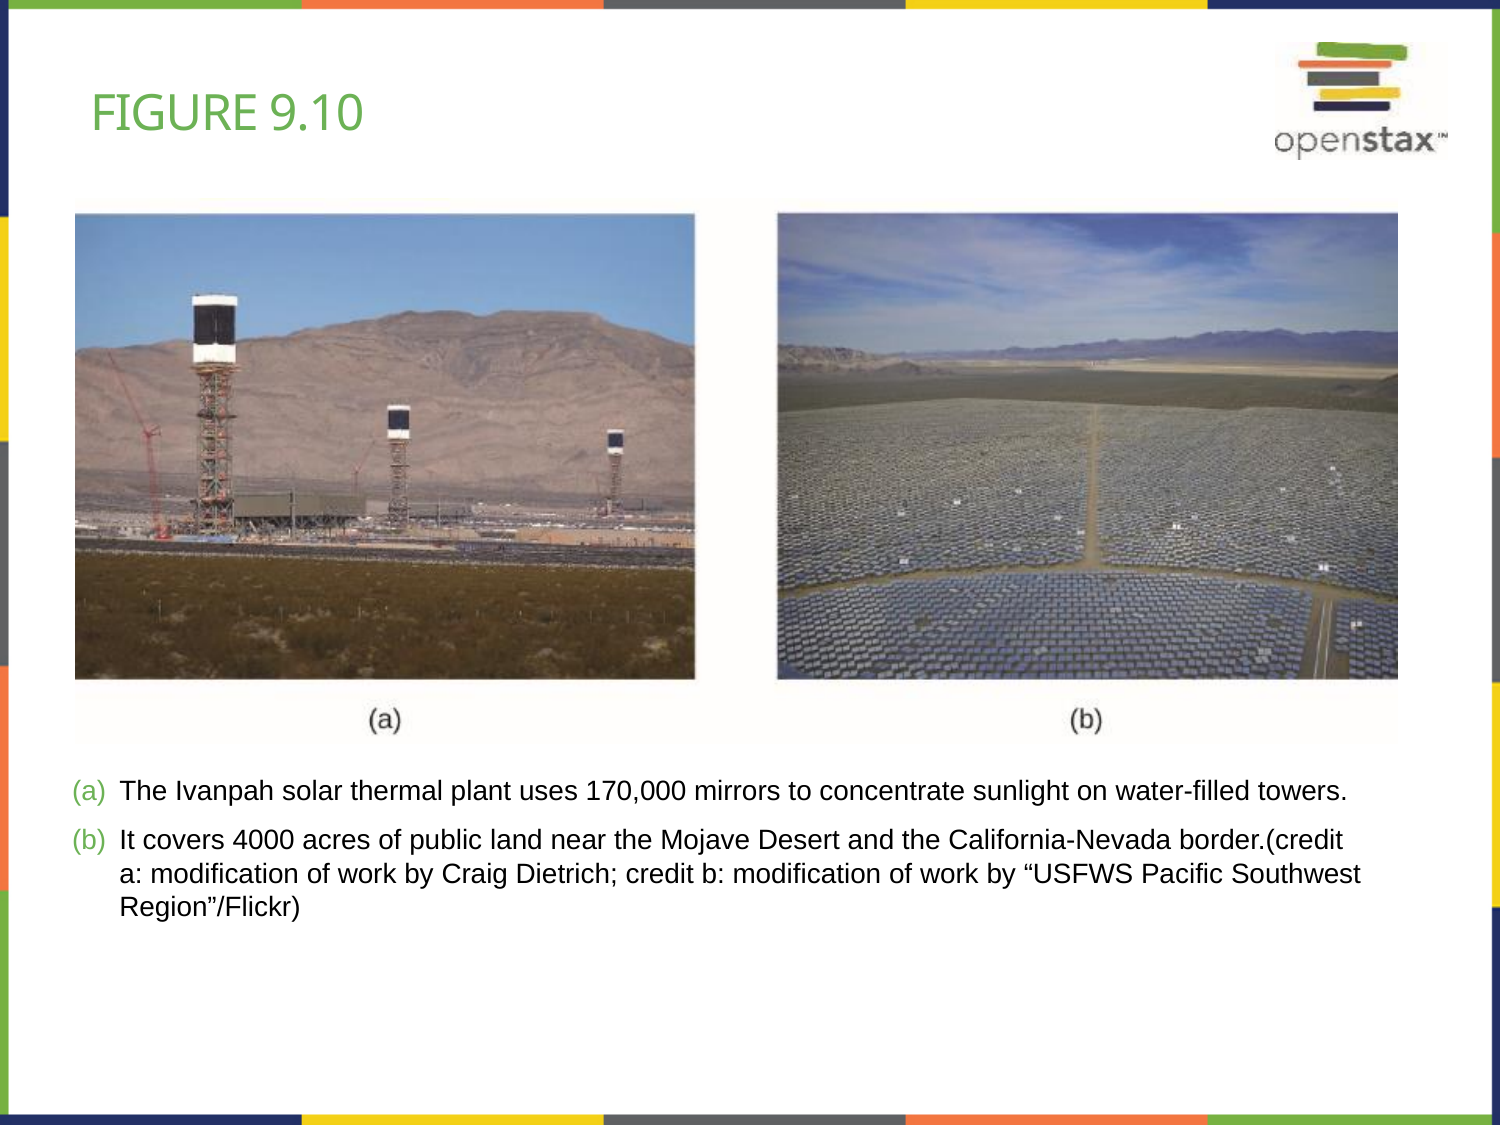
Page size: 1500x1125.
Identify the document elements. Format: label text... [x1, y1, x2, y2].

picture [0, 0, 1500, 1125]
list The Ivanpah solar thermal plant uses 170,000 mirrors to concentrate sunlight on water-filled towers. It covers 4000 acres of public land near the Mojave Desert and the California-Nevada border.(credit a: modification of work by Craig Dietrich; credit b: modification of work by “USFWS Pacific Southwest Region”/Flickr) [57, 765, 1380, 957]
title Figure 9.10 [75, 39, 1398, 148]
